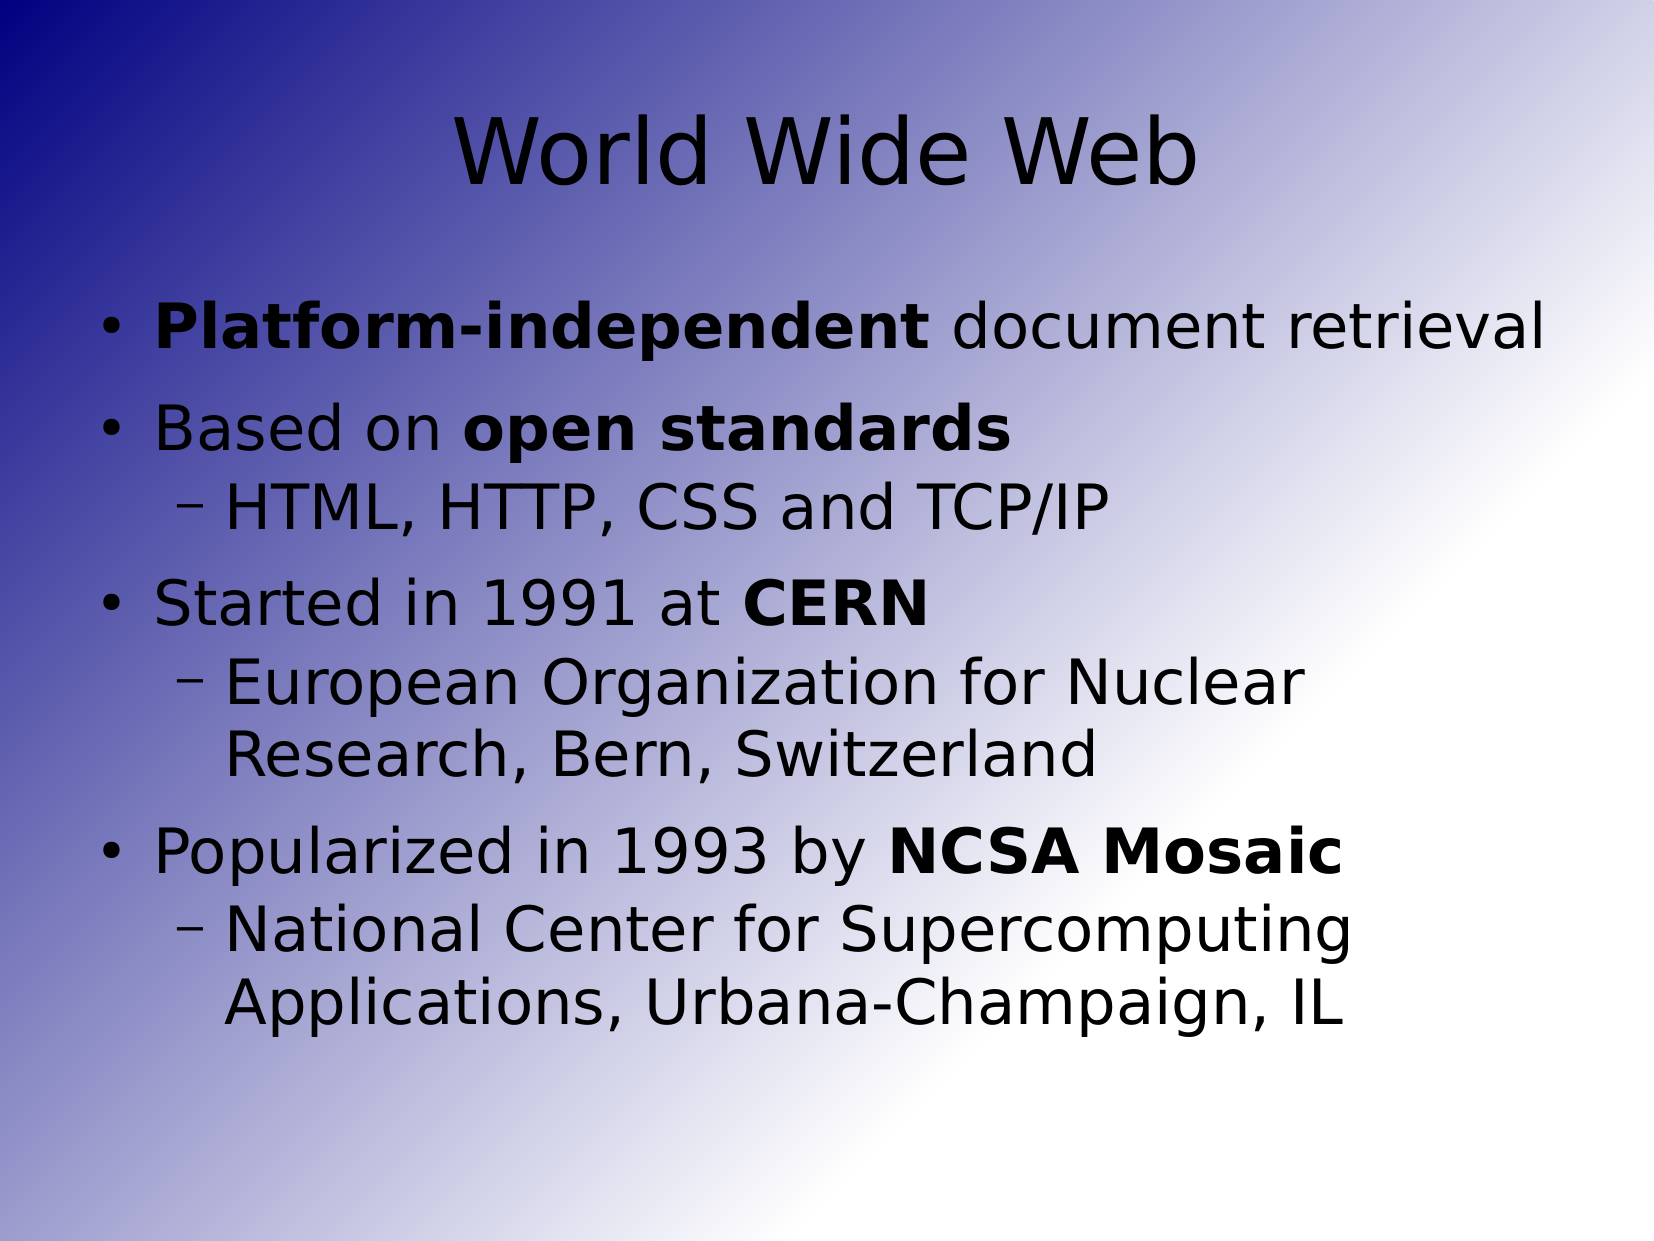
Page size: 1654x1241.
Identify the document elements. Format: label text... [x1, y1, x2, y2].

title World Wide Web [82, 56, 1571, 250]
list Platform-independent document retrieval Based on open standards HTML, HTTP, CSS and TCP/IP Started in 1991 at CERN European Organization for Nuclear Research, Bern, Switzerland Popularized in 1993 by NCSA Mosaic National Center for Supercomputing Applications, Urbana-Champaign, IL [82, 290, 1576, 1094]
